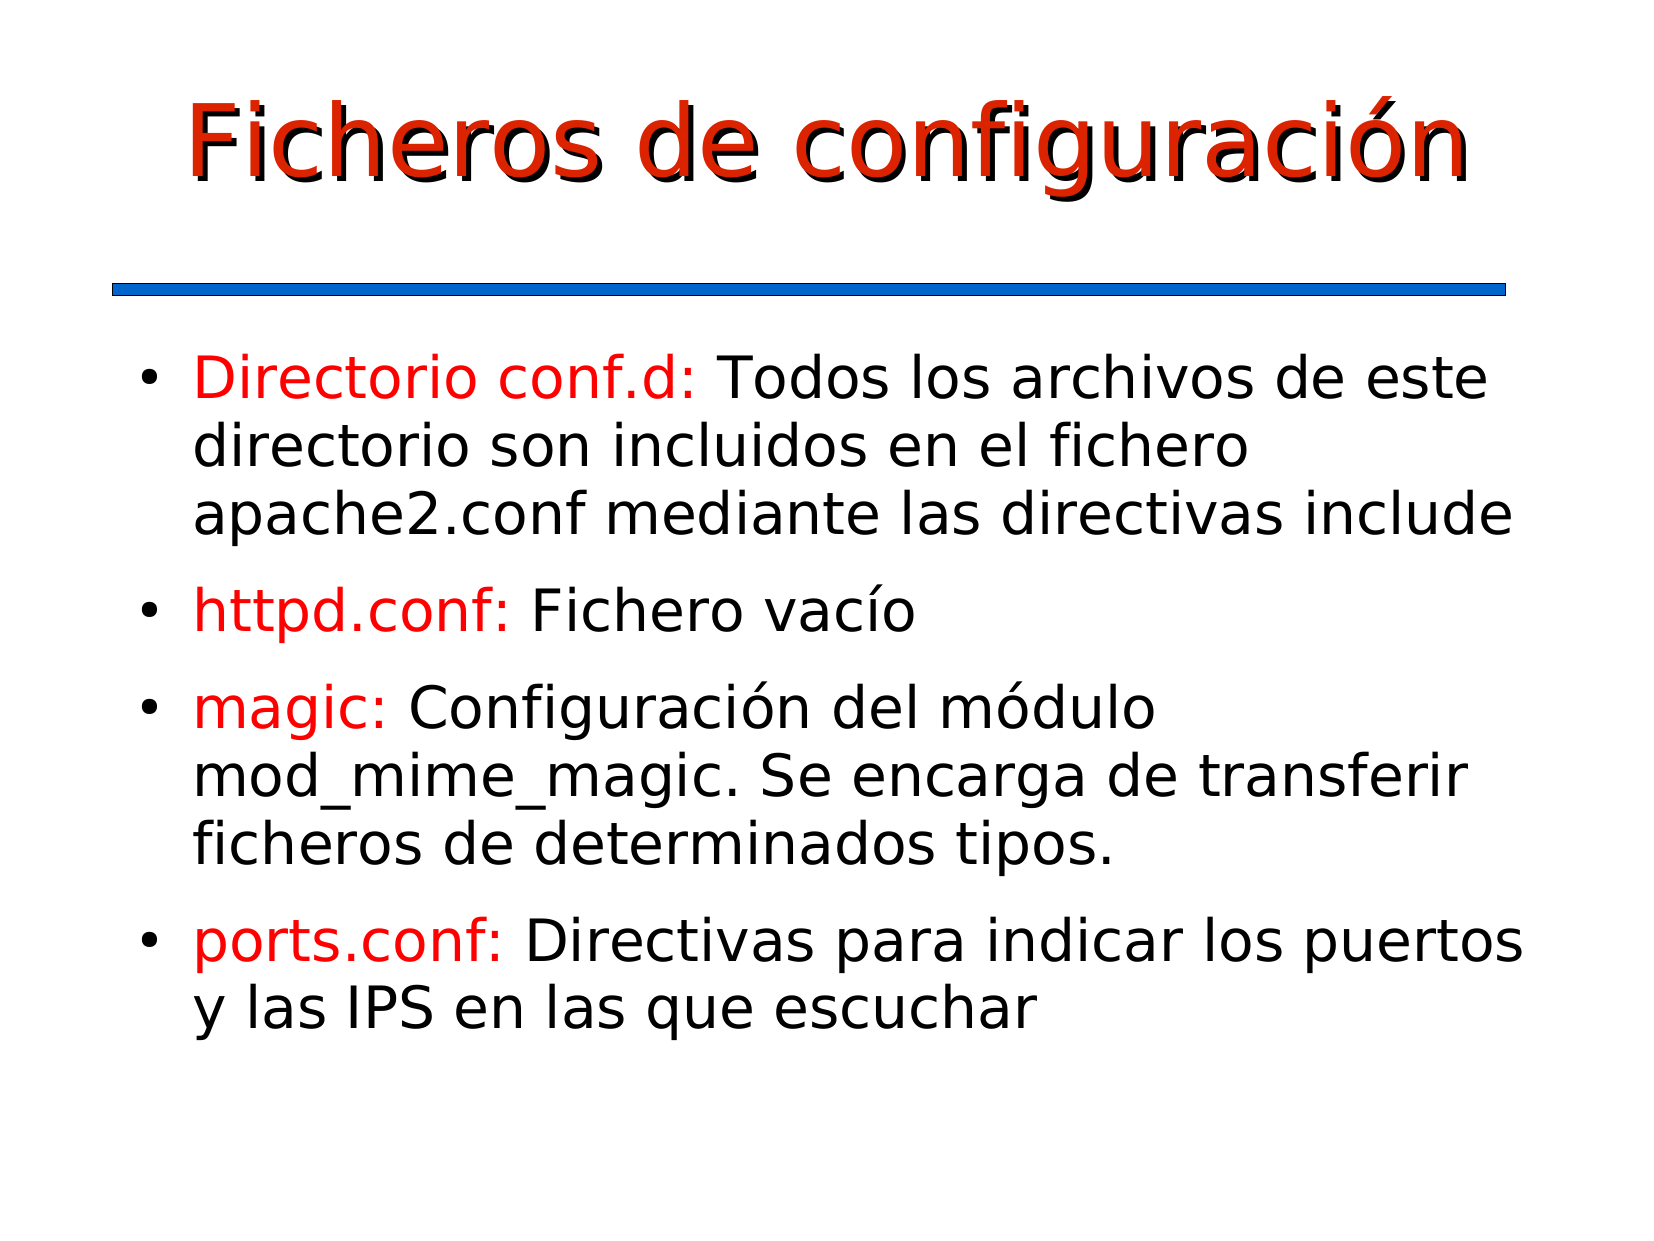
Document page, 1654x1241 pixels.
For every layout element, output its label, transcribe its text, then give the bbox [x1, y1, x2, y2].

list Directorio conf.d: Todos los archivos de este directorio son incluidos en el fichero apache2.conf mediante las directivas include httpd.conf: Fichero vacío magic: Configuración del módulo mod_mime_magic. Se encarga de transferir ficheros de determinados tipos. ports.conf: Directivas para indicar los puertos y las IPS en las que escuchar [121, 344, 1534, 1127]
title Ficheros de configuración [121, 37, 1534, 246]
